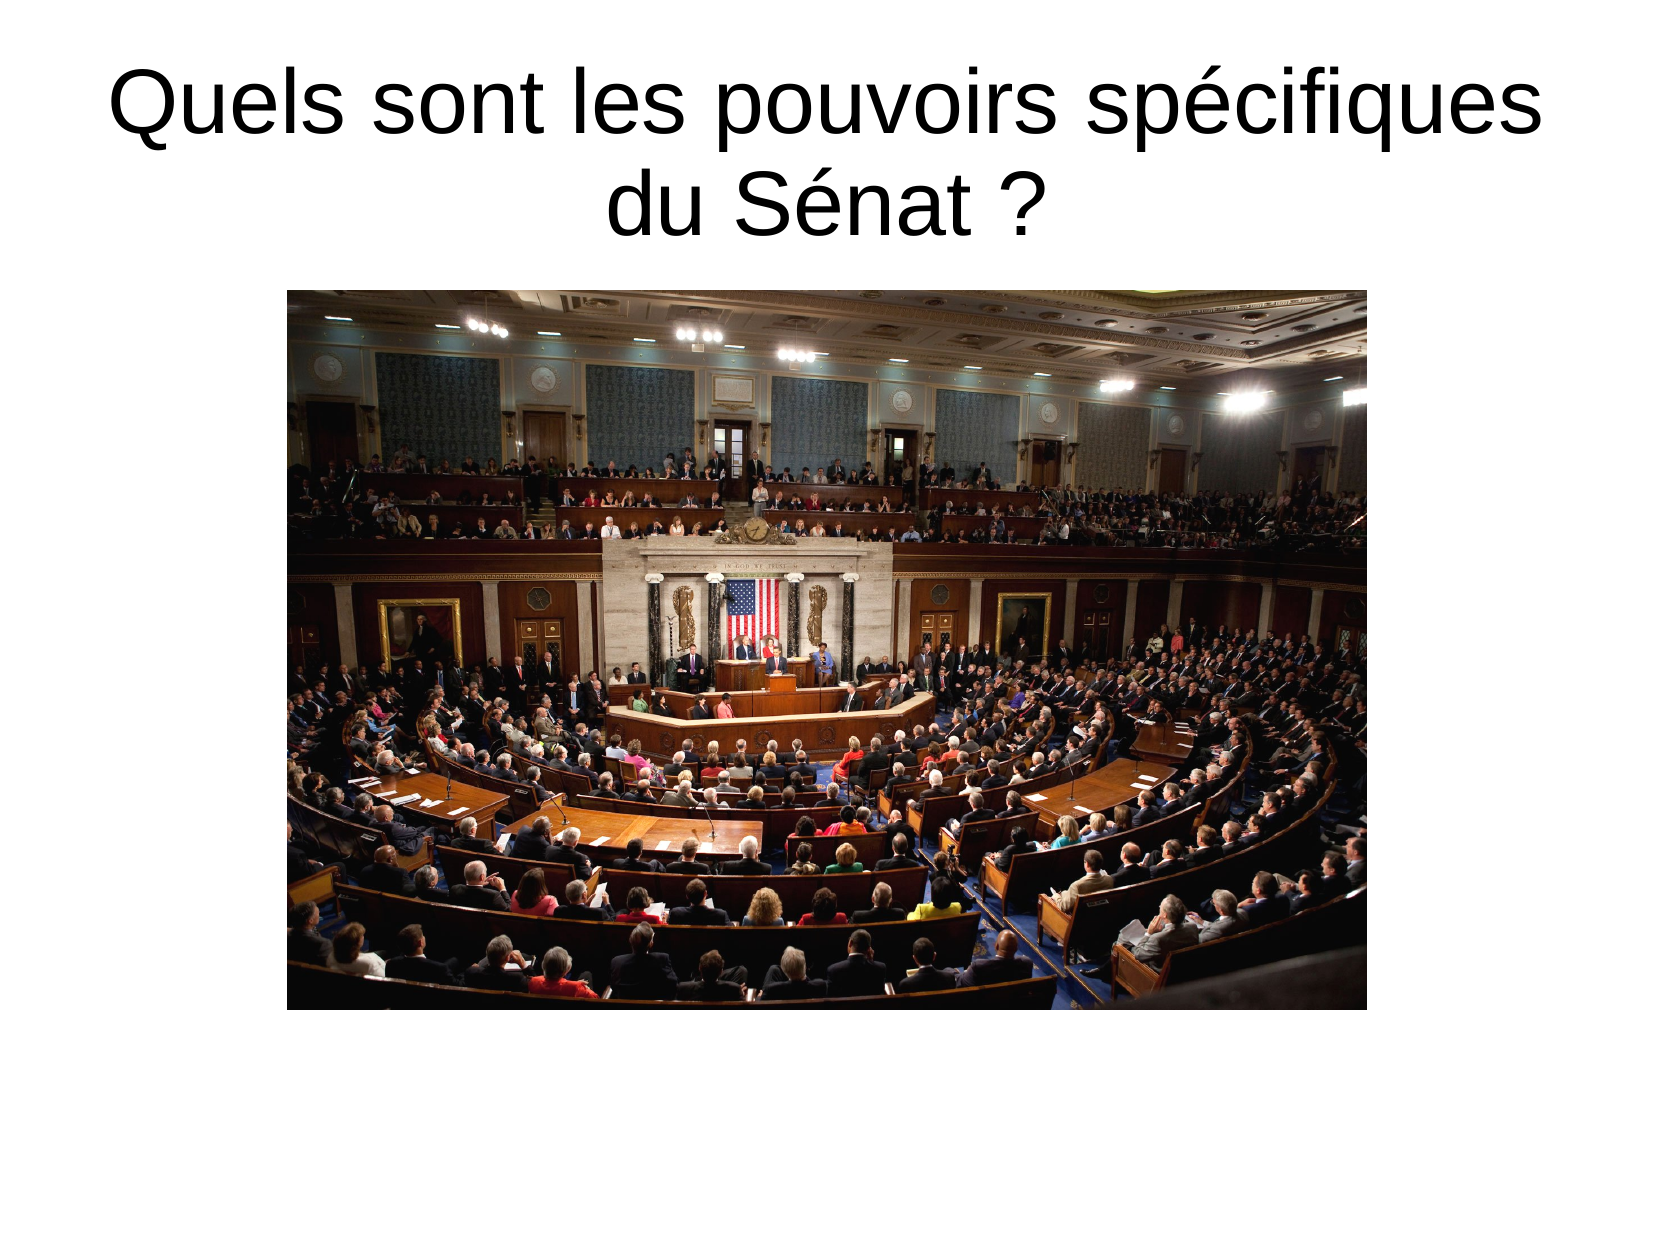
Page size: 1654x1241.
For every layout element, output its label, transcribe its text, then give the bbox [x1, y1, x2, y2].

picture [287, 290, 1367, 1010]
title Quels sont les pouvoirs spécifiques du Sénat ? [82, 49, 1571, 257]
